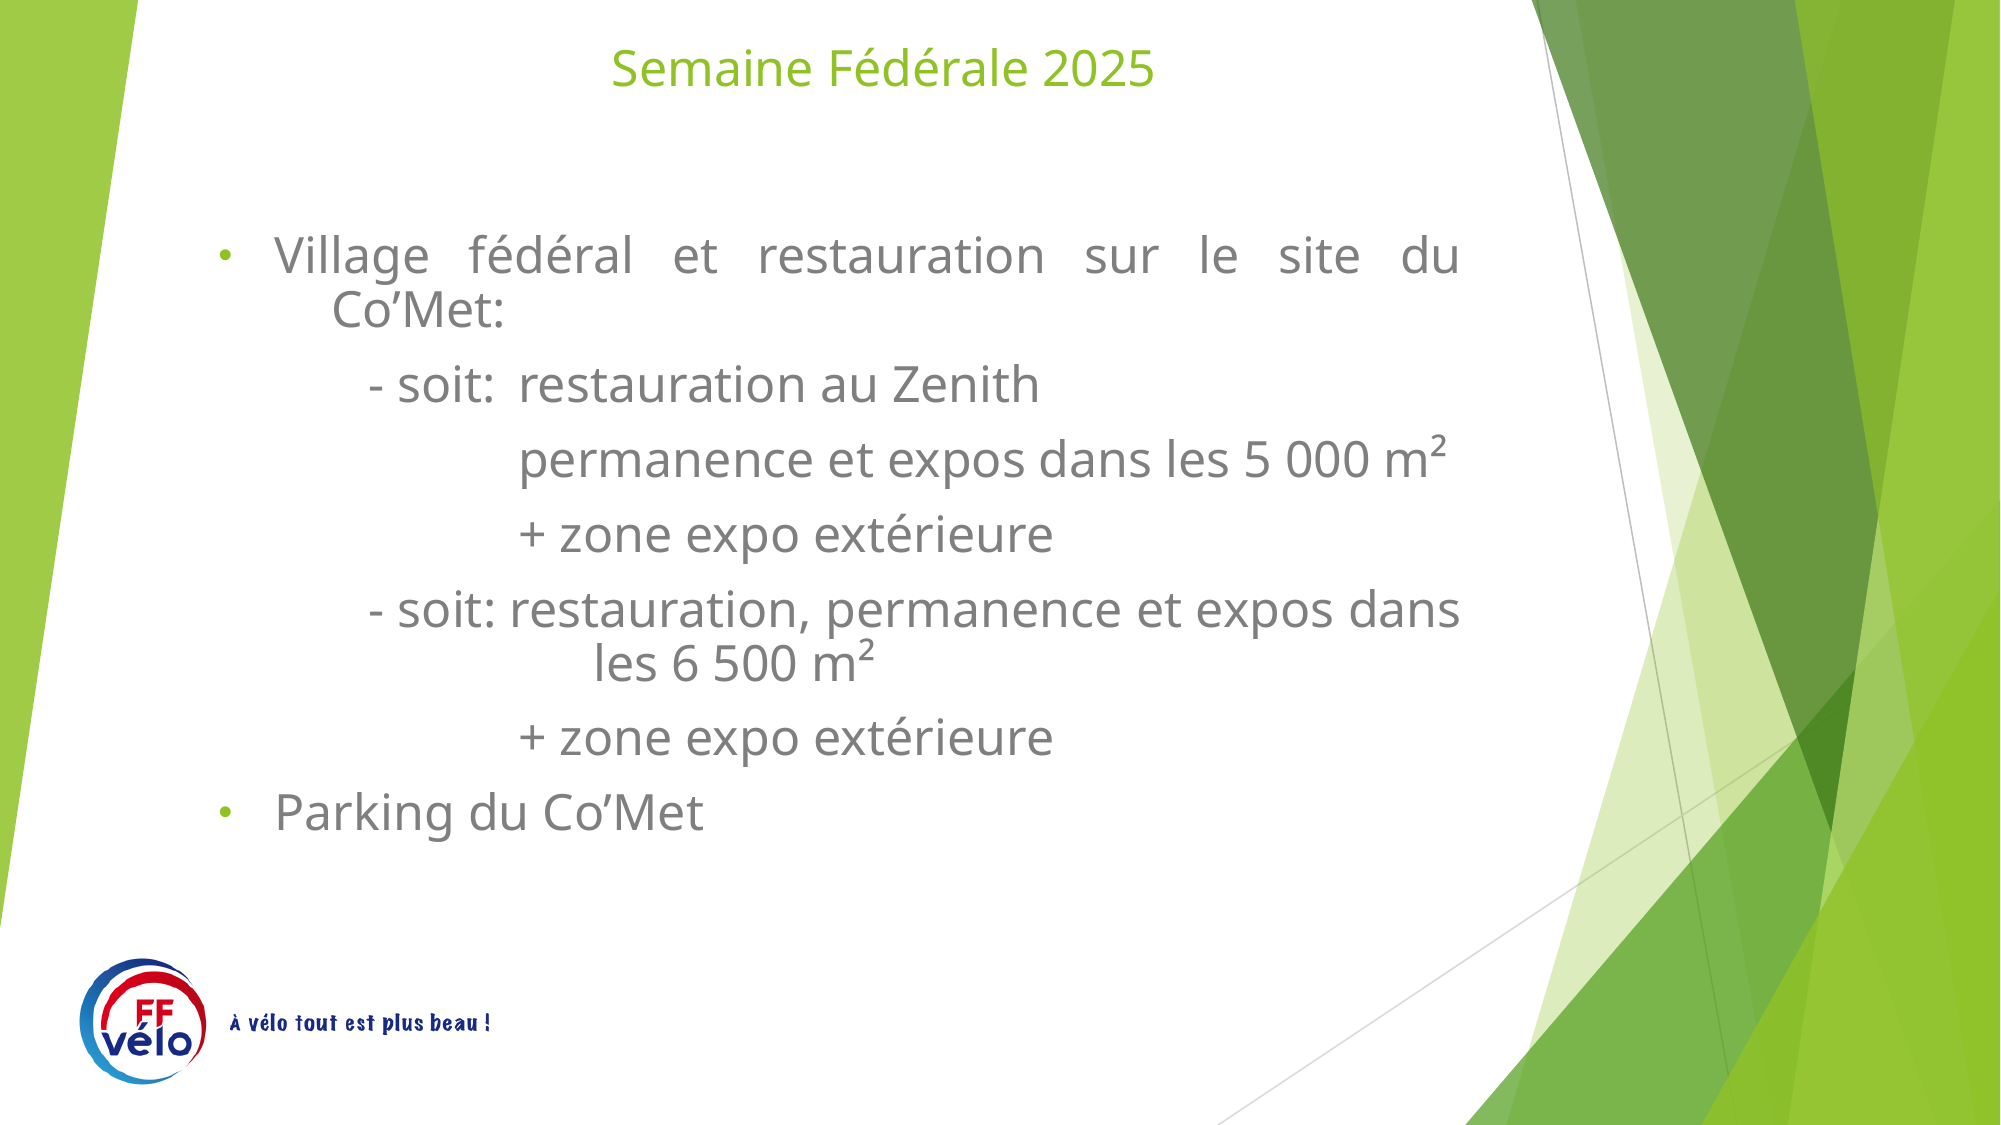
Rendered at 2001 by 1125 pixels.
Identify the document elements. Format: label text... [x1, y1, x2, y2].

picture [78, 954, 504, 1088]
subtitle Village fédéral et restauration sur le site du Co’Met: - soit: restauration au Zenith permanence et expos dans les 5 000 m² + zone expo extérieure - soit: restauration, permanence et expos dans les 6 500 m² + zone expo extérieure Parking du Co’Met [203, 223, 1478, 836]
title Semaine Fédérale 2025 [247, 15, 1522, 105]
